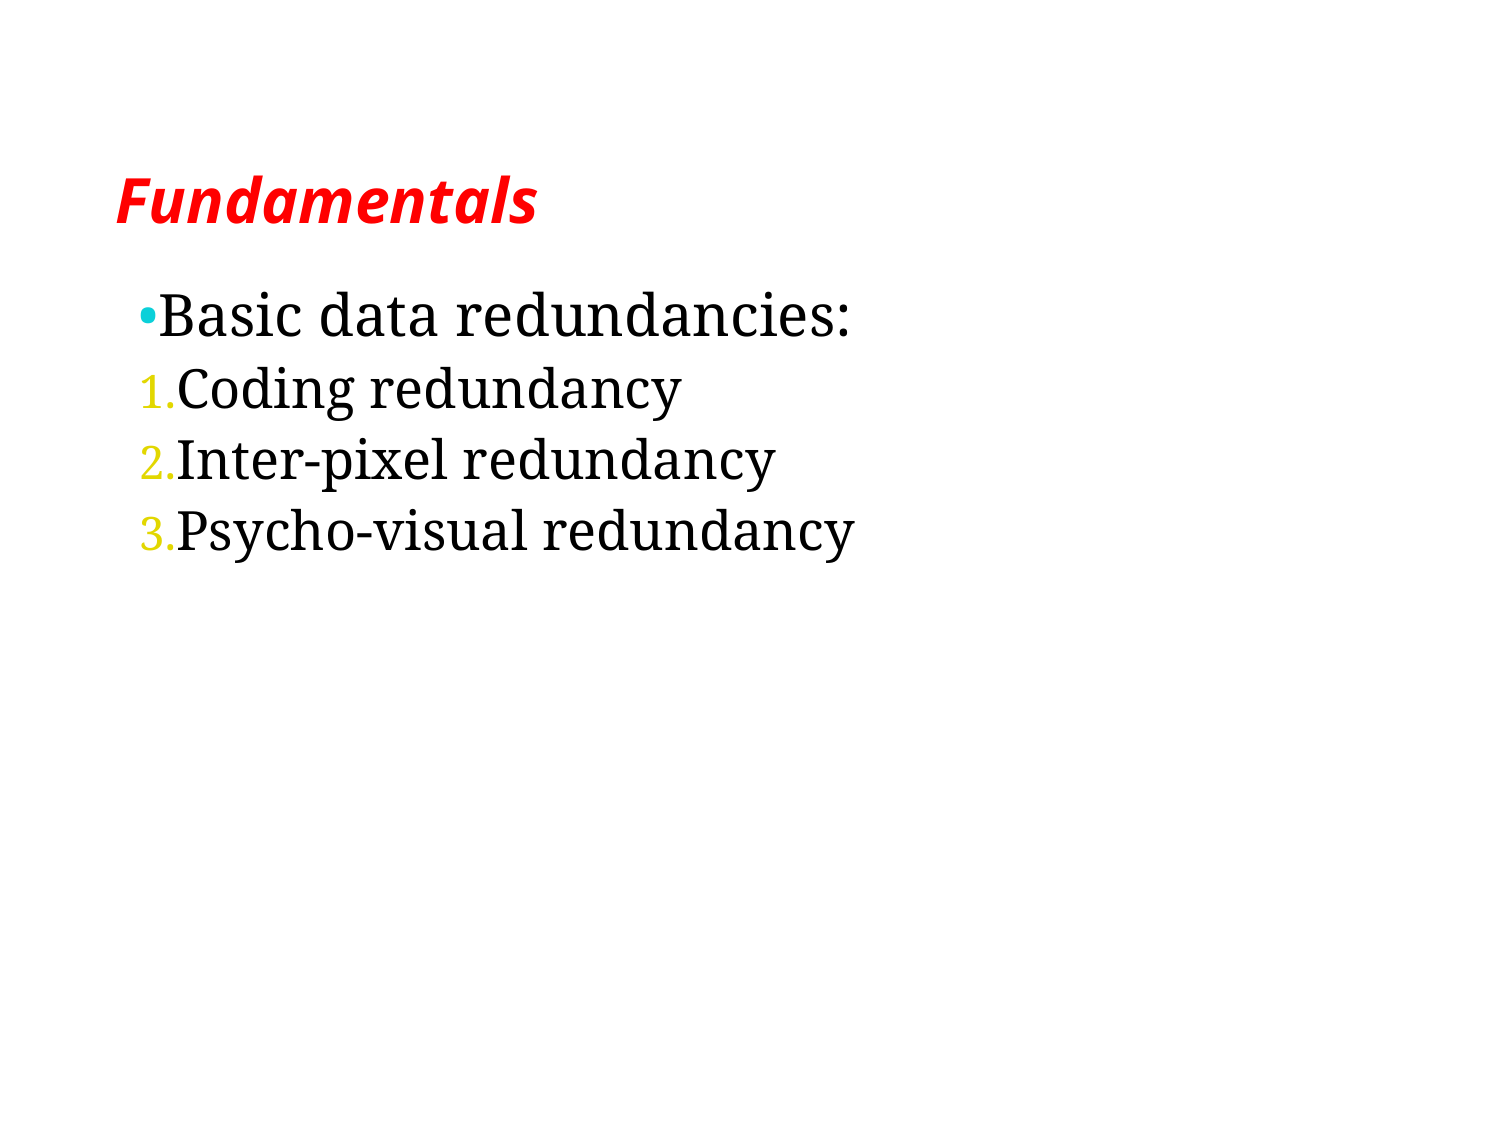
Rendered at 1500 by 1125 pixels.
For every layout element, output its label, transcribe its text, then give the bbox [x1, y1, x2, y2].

list Basic data redundancies: Coding redundancy Inter-pixel redundancy Psycho-visual redundancy [123, 278, 1399, 954]
text_box Fundamentals [101, 55, 1377, 244]
